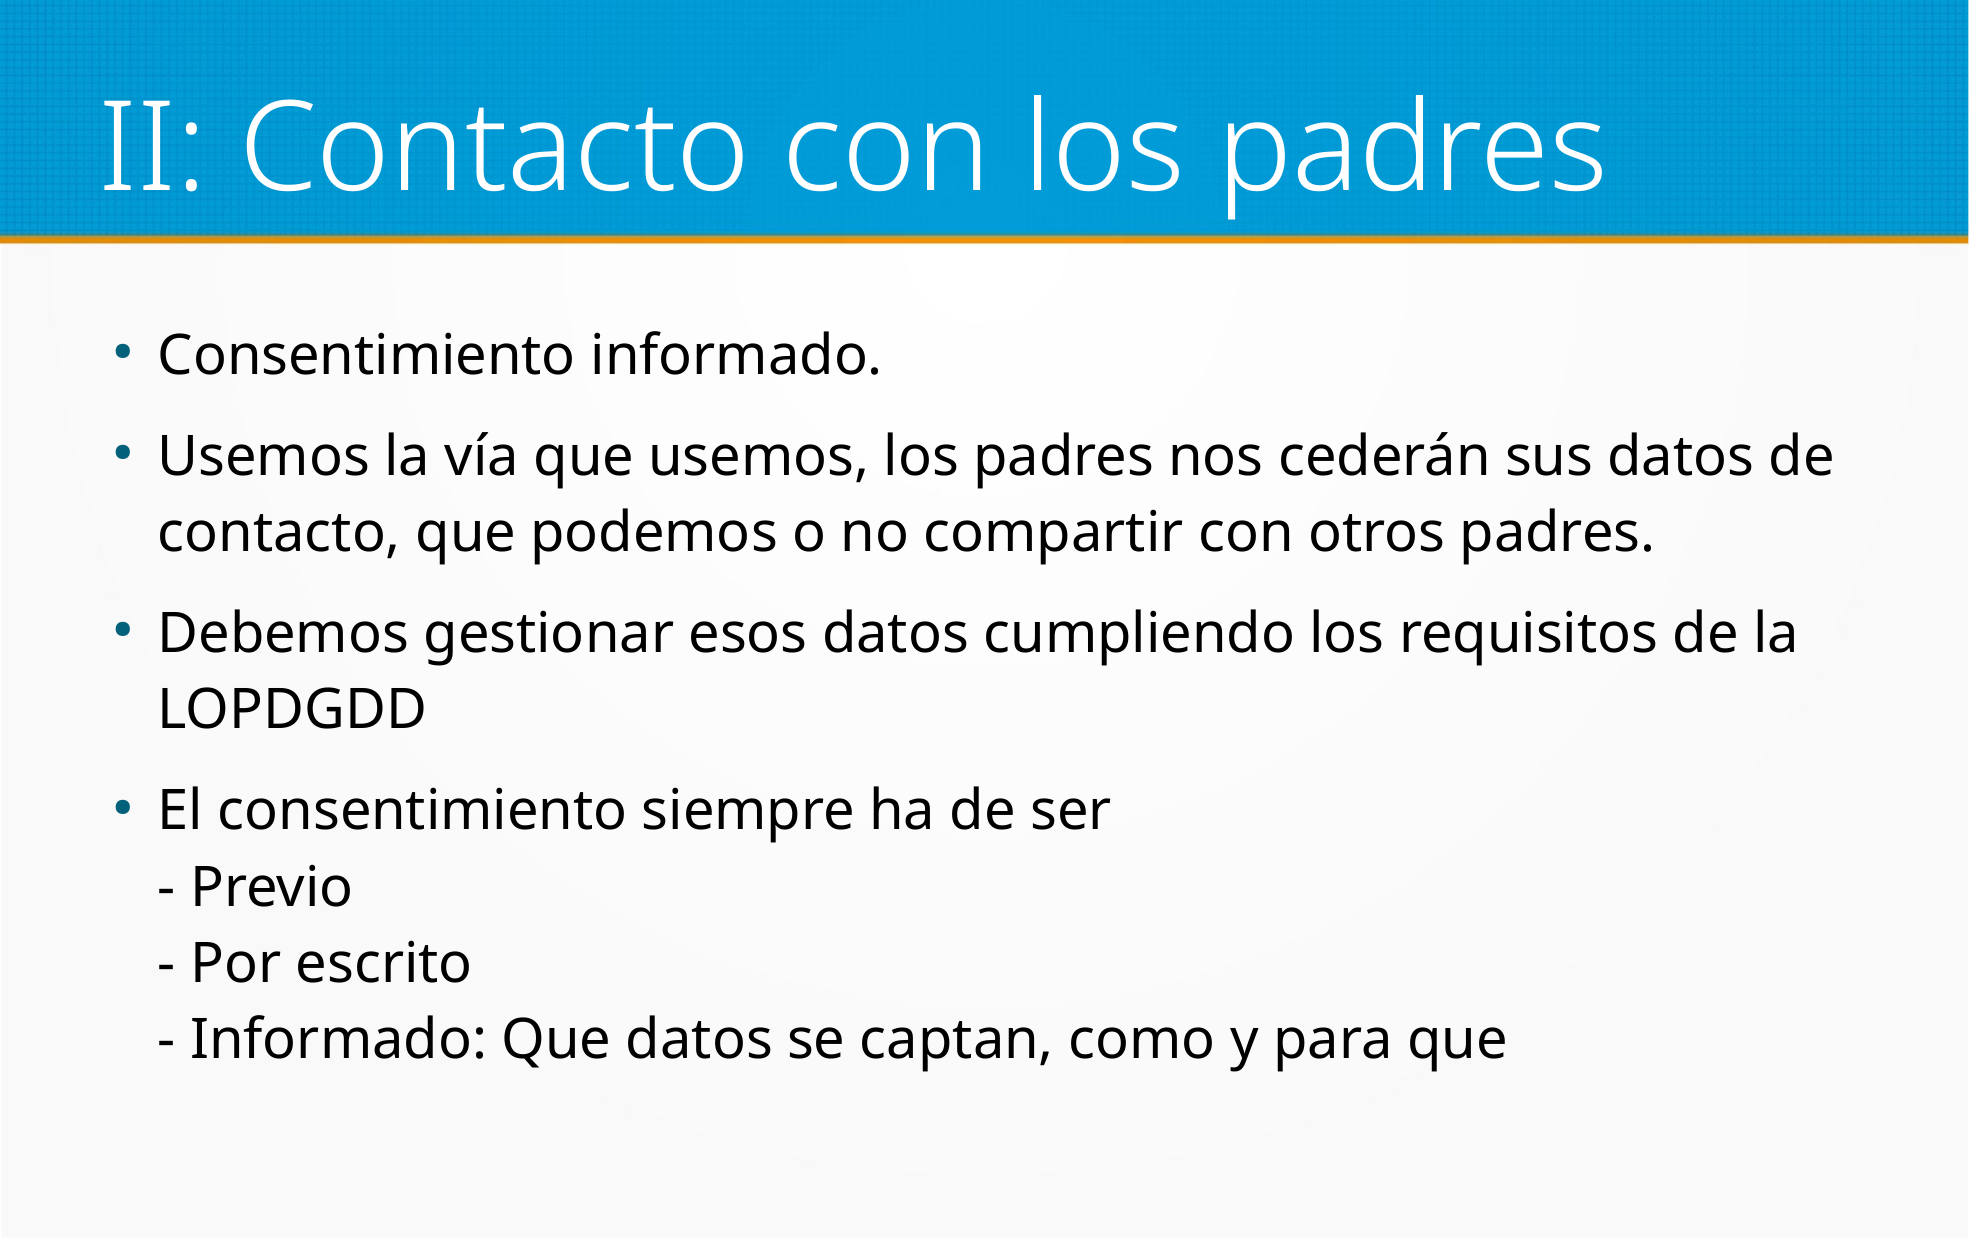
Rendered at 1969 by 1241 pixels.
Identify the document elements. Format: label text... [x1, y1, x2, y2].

title II: Contacto con los padres [98, 19, 1870, 227]
list Consentimiento informado. Usemos la vía que usemos, los padres nos cederán sus datos de contacto, que podemos o no compartir con otros padres. Debemos gestionar esos datos cumpliendo los requisitos de la LOPDGDD El consentimiento siempre ha de ser - Previo - Por escrito - Informado: Que datos se captan, como y para que [98, 315, 1861, 1081]
picture [0, 233, 1969, 1241]
